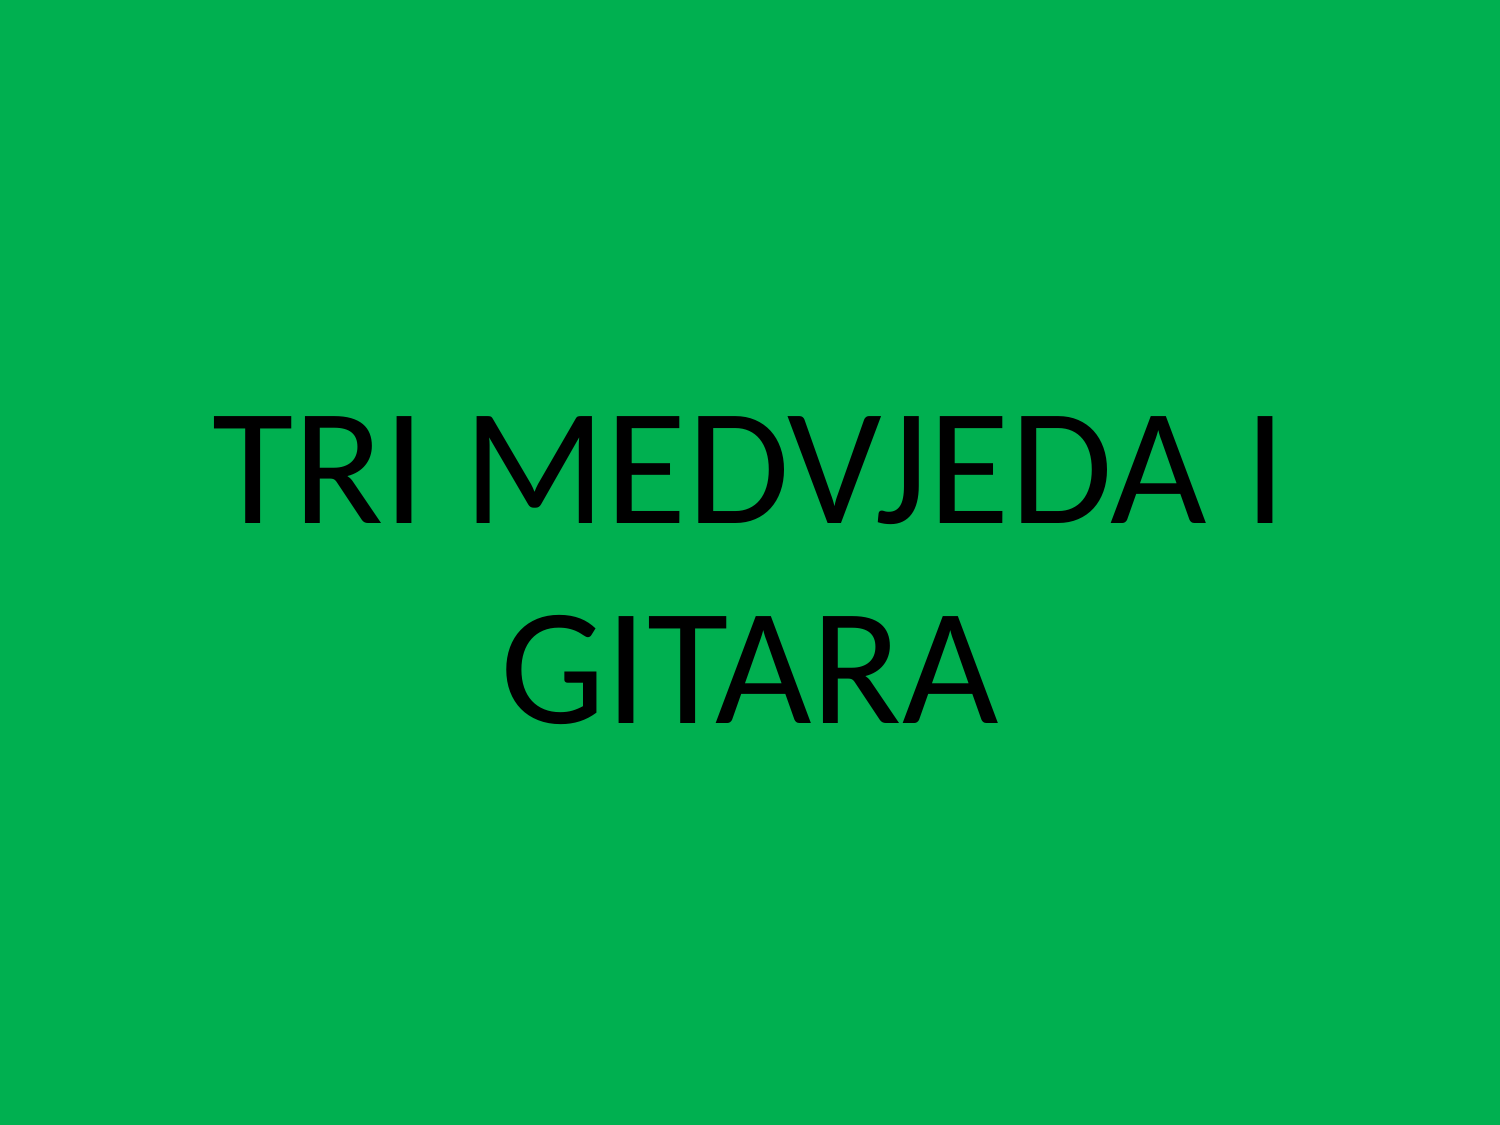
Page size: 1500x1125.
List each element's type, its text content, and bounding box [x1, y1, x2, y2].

title TRI MEDVJEDA I GITARA [112, 349, 1388, 591]
